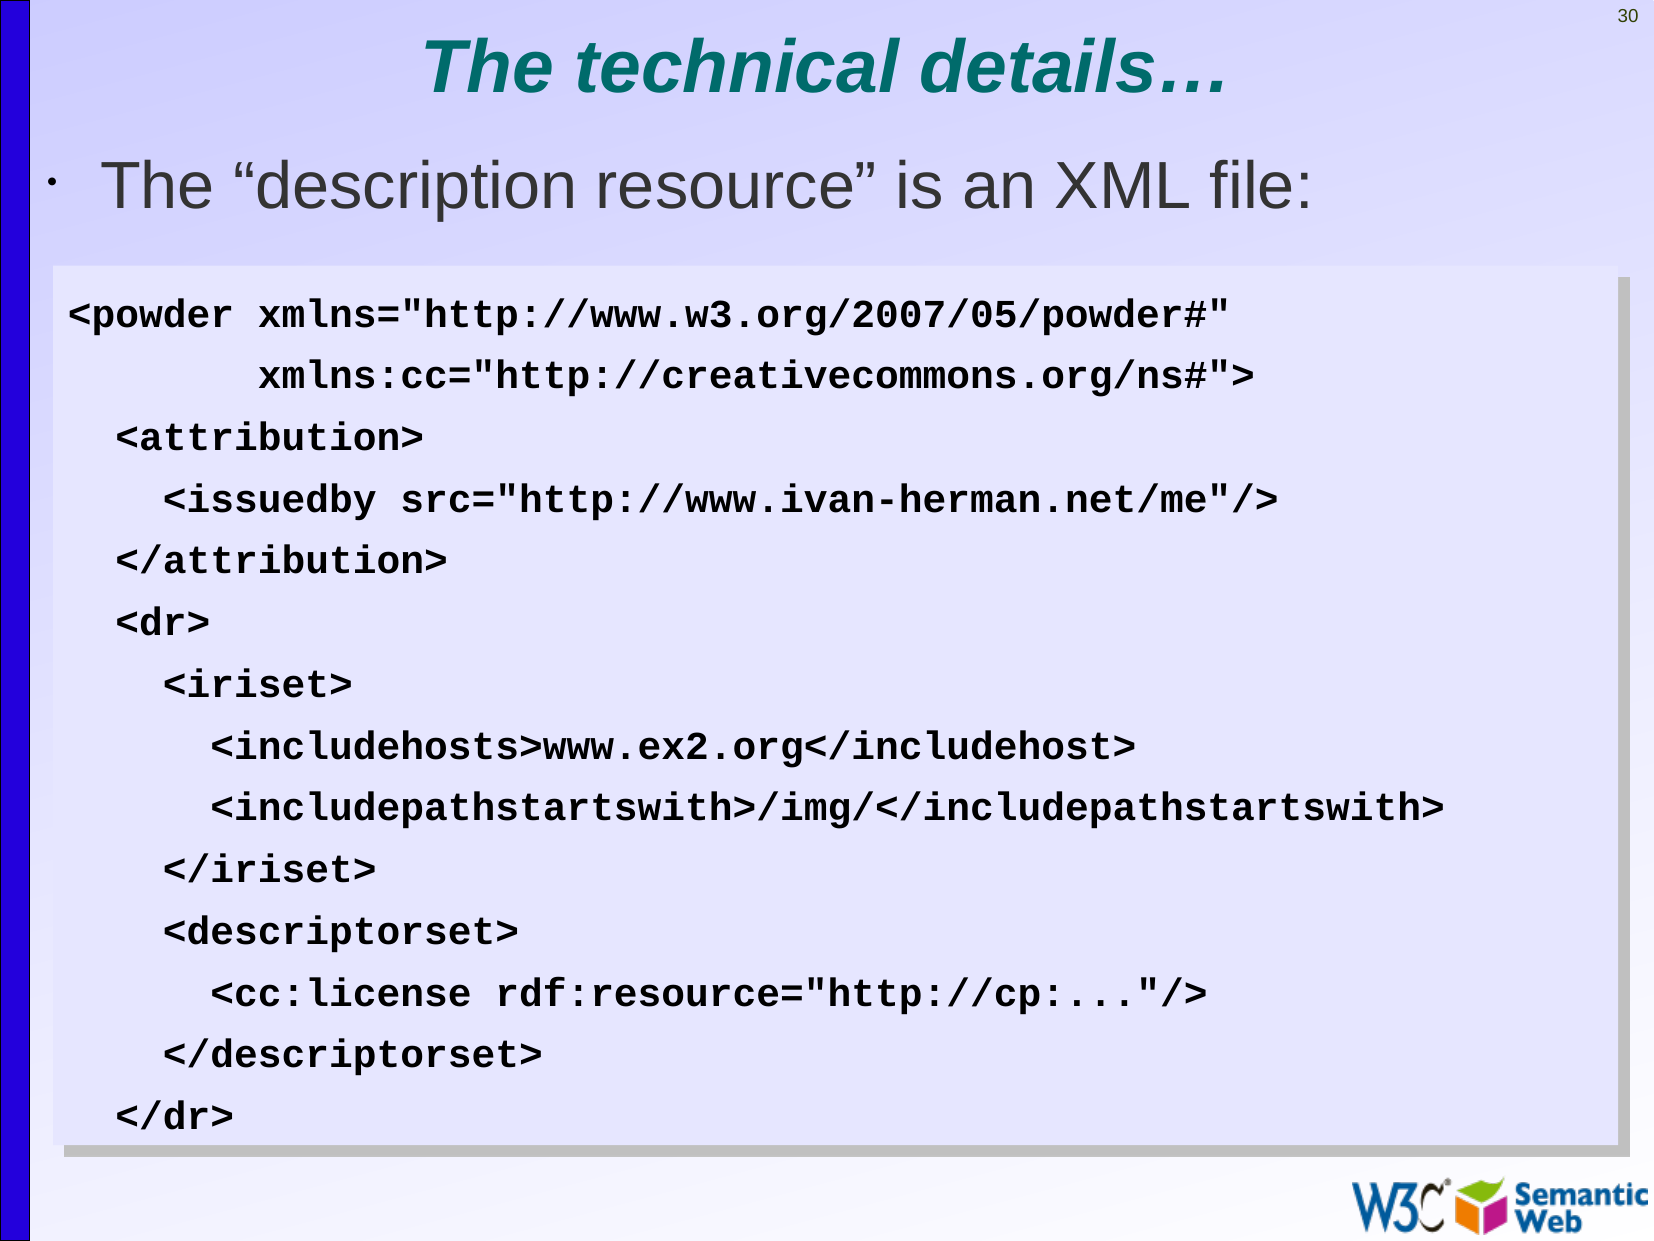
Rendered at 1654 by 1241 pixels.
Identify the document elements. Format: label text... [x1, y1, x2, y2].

list The “description resource” is an XML file: [29, 147, 1624, 1119]
text_box <powder xmlns="http://www.w3.org/2007/05/powder#" xmlns:cc="http://creativecommons.org/ns#"> <attribution> <issuedby src="http://www.ivan-herman.net/me"/> </attribution> <dr> <iriset> <includehosts>www.ex2.org</includehost> <includepathstartswith>/img/</includepathstartswith> </iriset> <descriptorset> <cc:license rdf:resource="http://cp:..."/> </descriptorset> </dr> [53, 265, 1619, 1146]
title The technical details… [0, 5, 1654, 125]
picture [1352, 1175, 1648, 1235]
